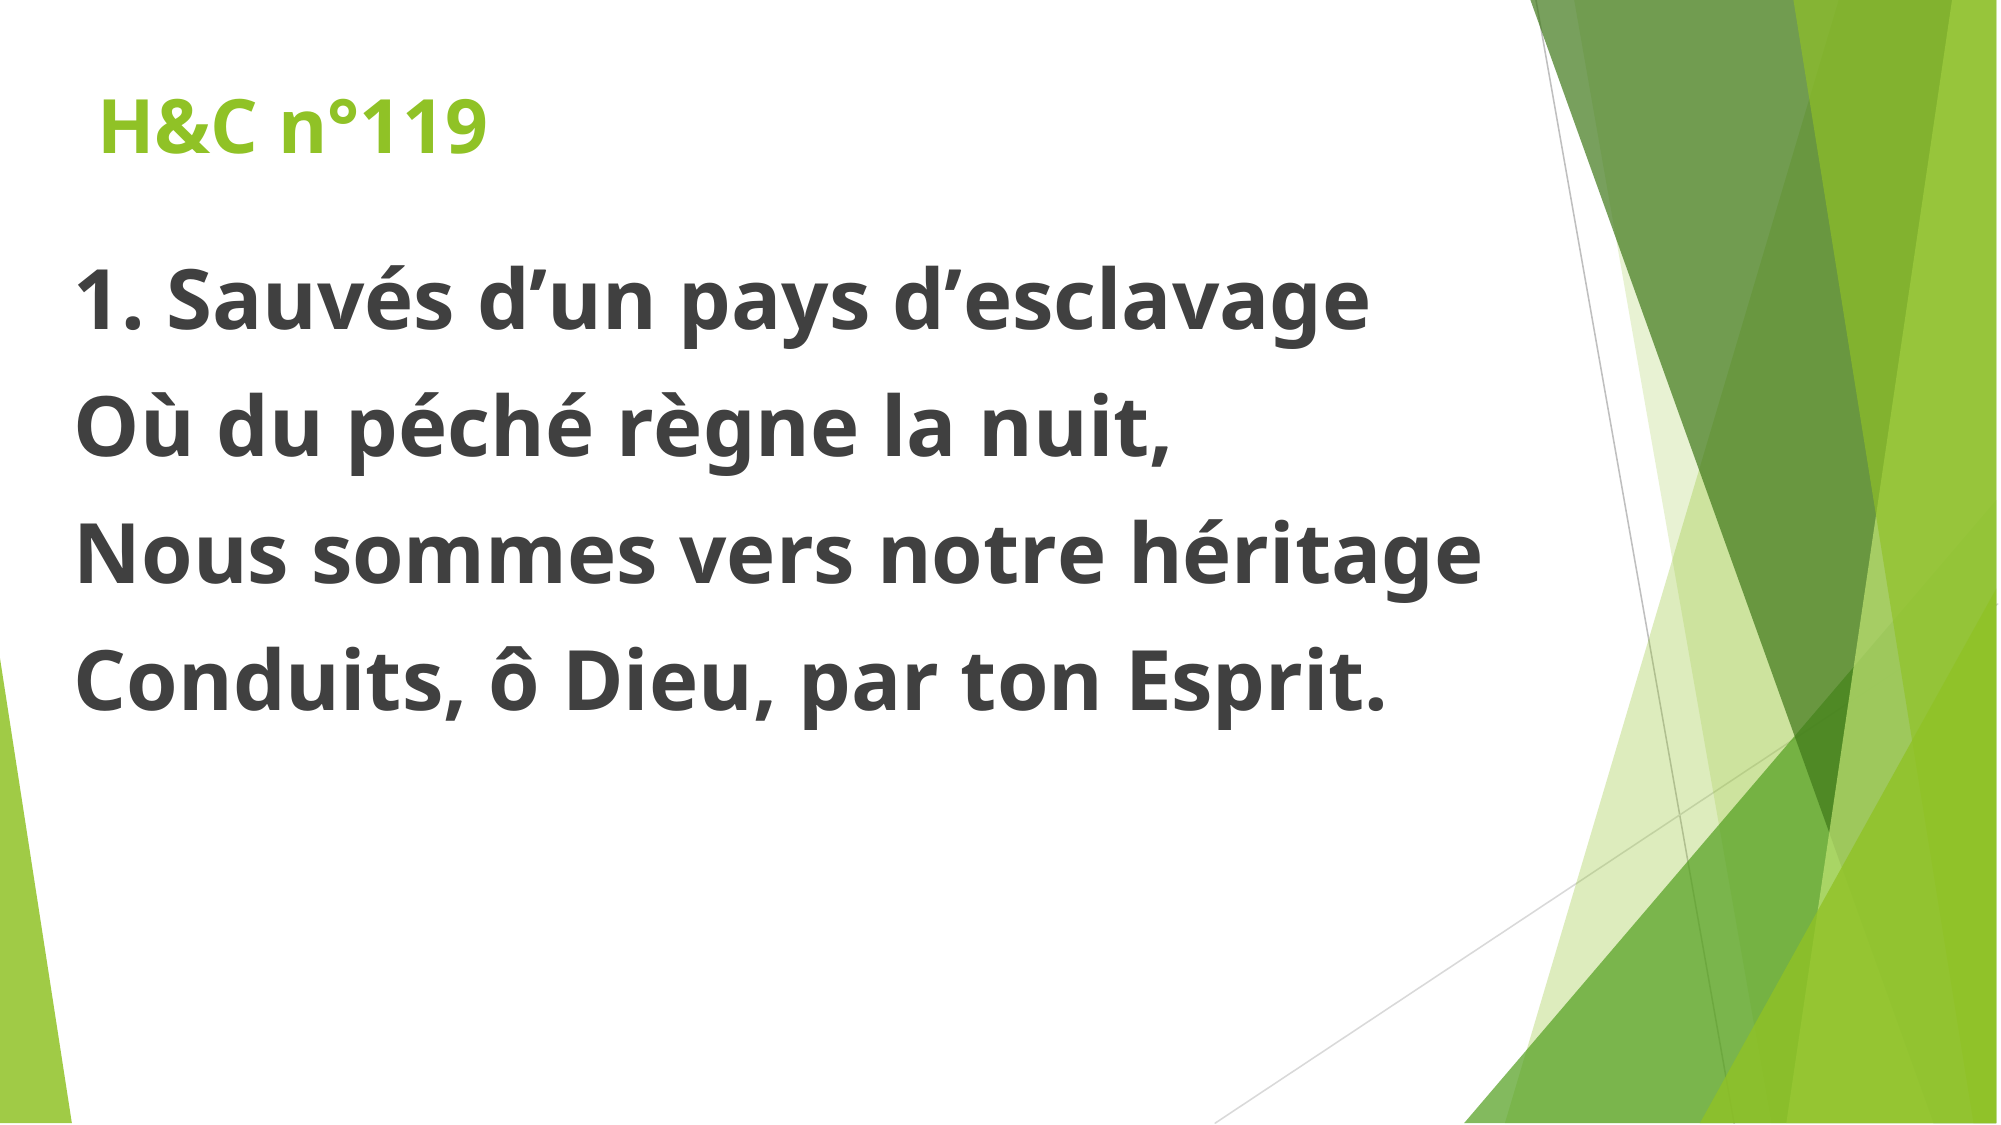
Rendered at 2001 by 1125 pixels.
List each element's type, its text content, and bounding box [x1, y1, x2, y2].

text_box 1. Sauvés d’un pays d’esclavage Où du péché règne la nuit, Nous sommes vers notre héritage Conduits, ô Dieu, par ton Esprit. [59, 224, 2001, 1037]
text_box H&C n°119 [82, 70, 1522, 178]
